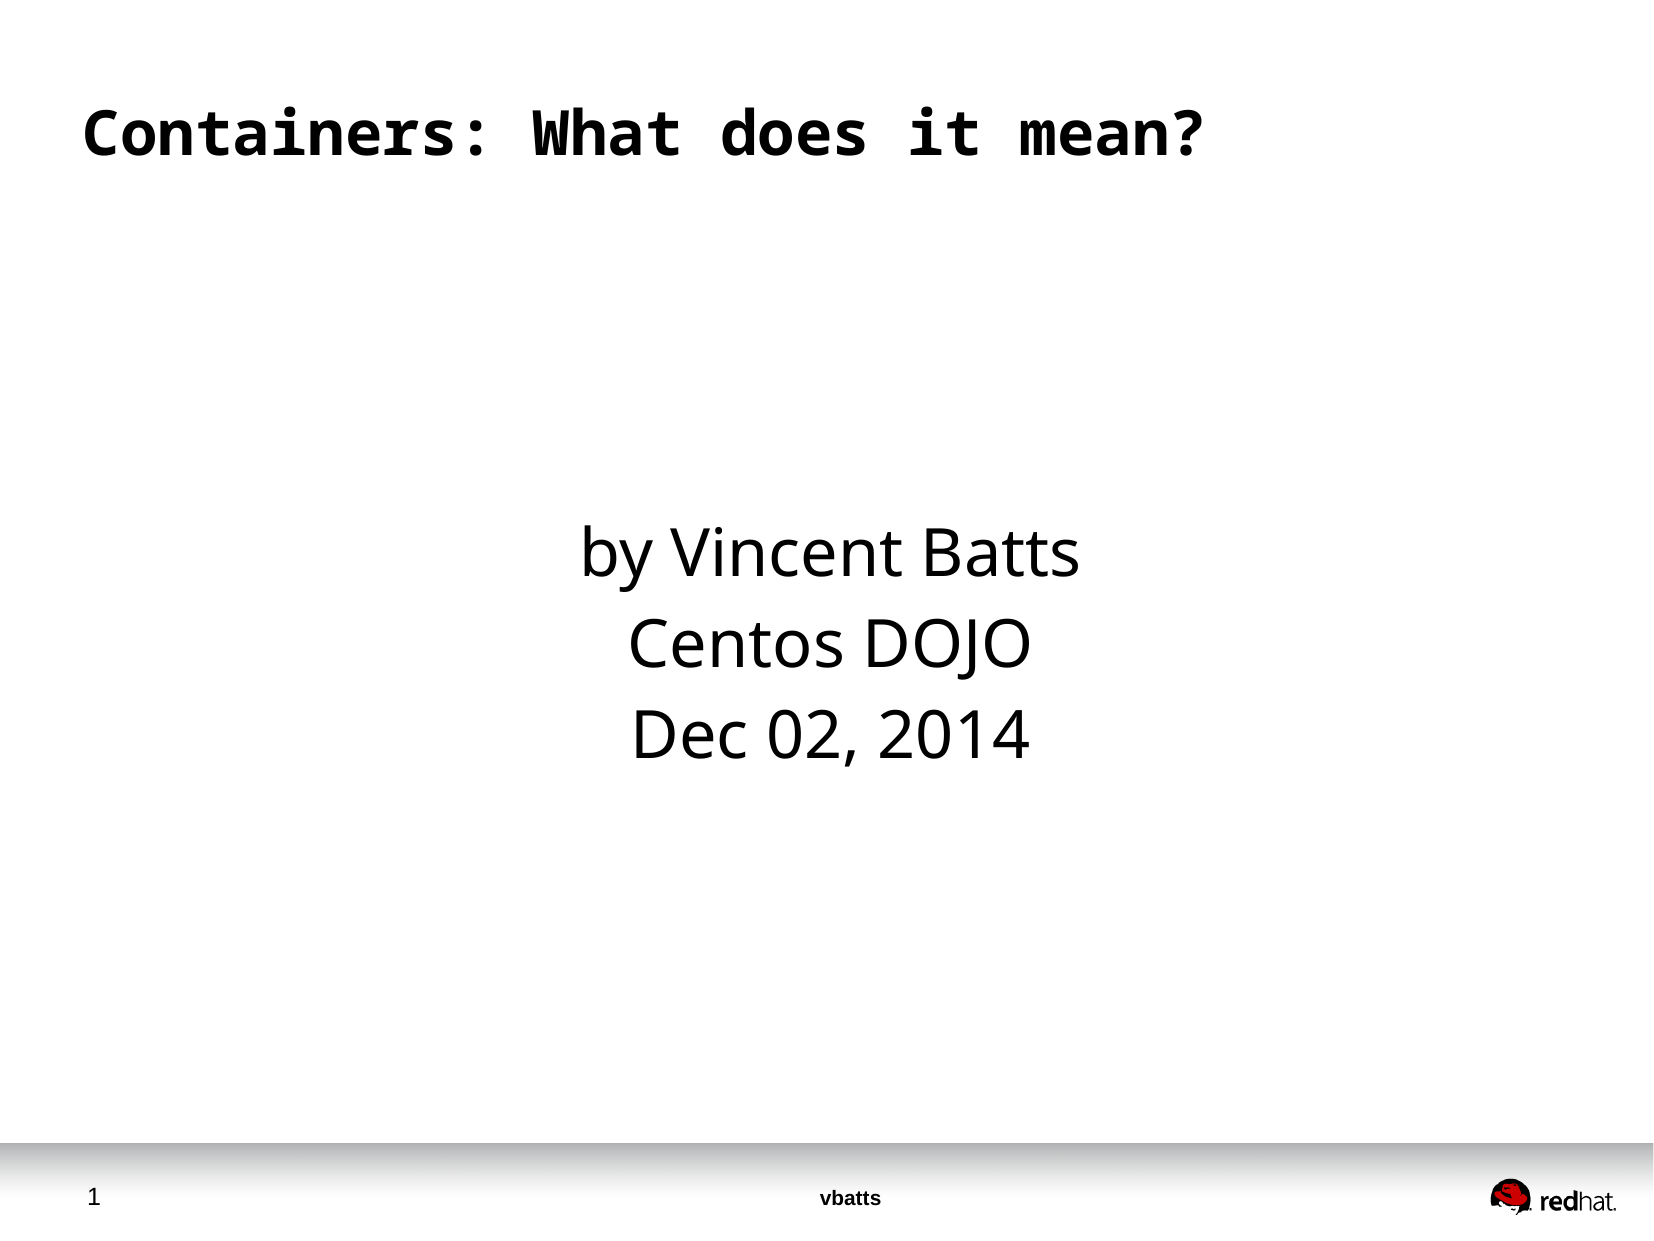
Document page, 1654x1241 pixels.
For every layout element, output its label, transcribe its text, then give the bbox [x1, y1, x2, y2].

picture [0, 1143, 1654, 1241]
title Containers: What does it mean? [82, 37, 1571, 226]
subtitle by Vincent Batts Centos DOJO Dec 02, 2014 [86, 244, 1576, 1039]
